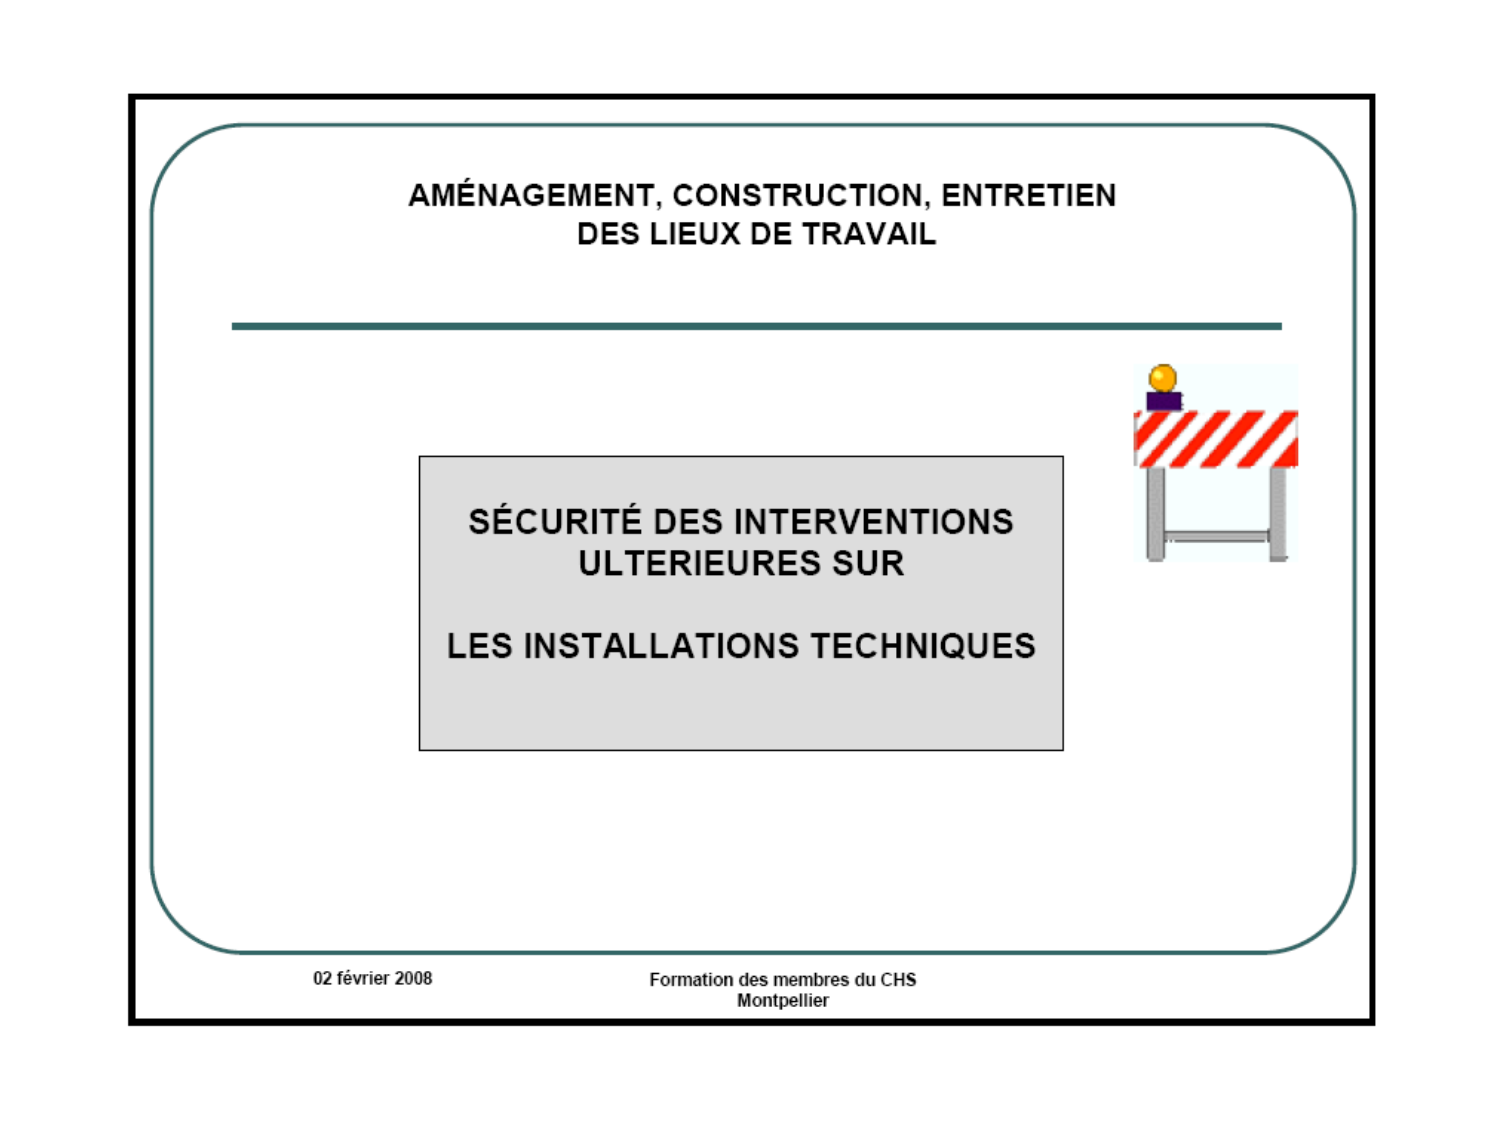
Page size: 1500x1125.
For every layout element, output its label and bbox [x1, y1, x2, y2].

picture [115, 88, 1385, 1037]
